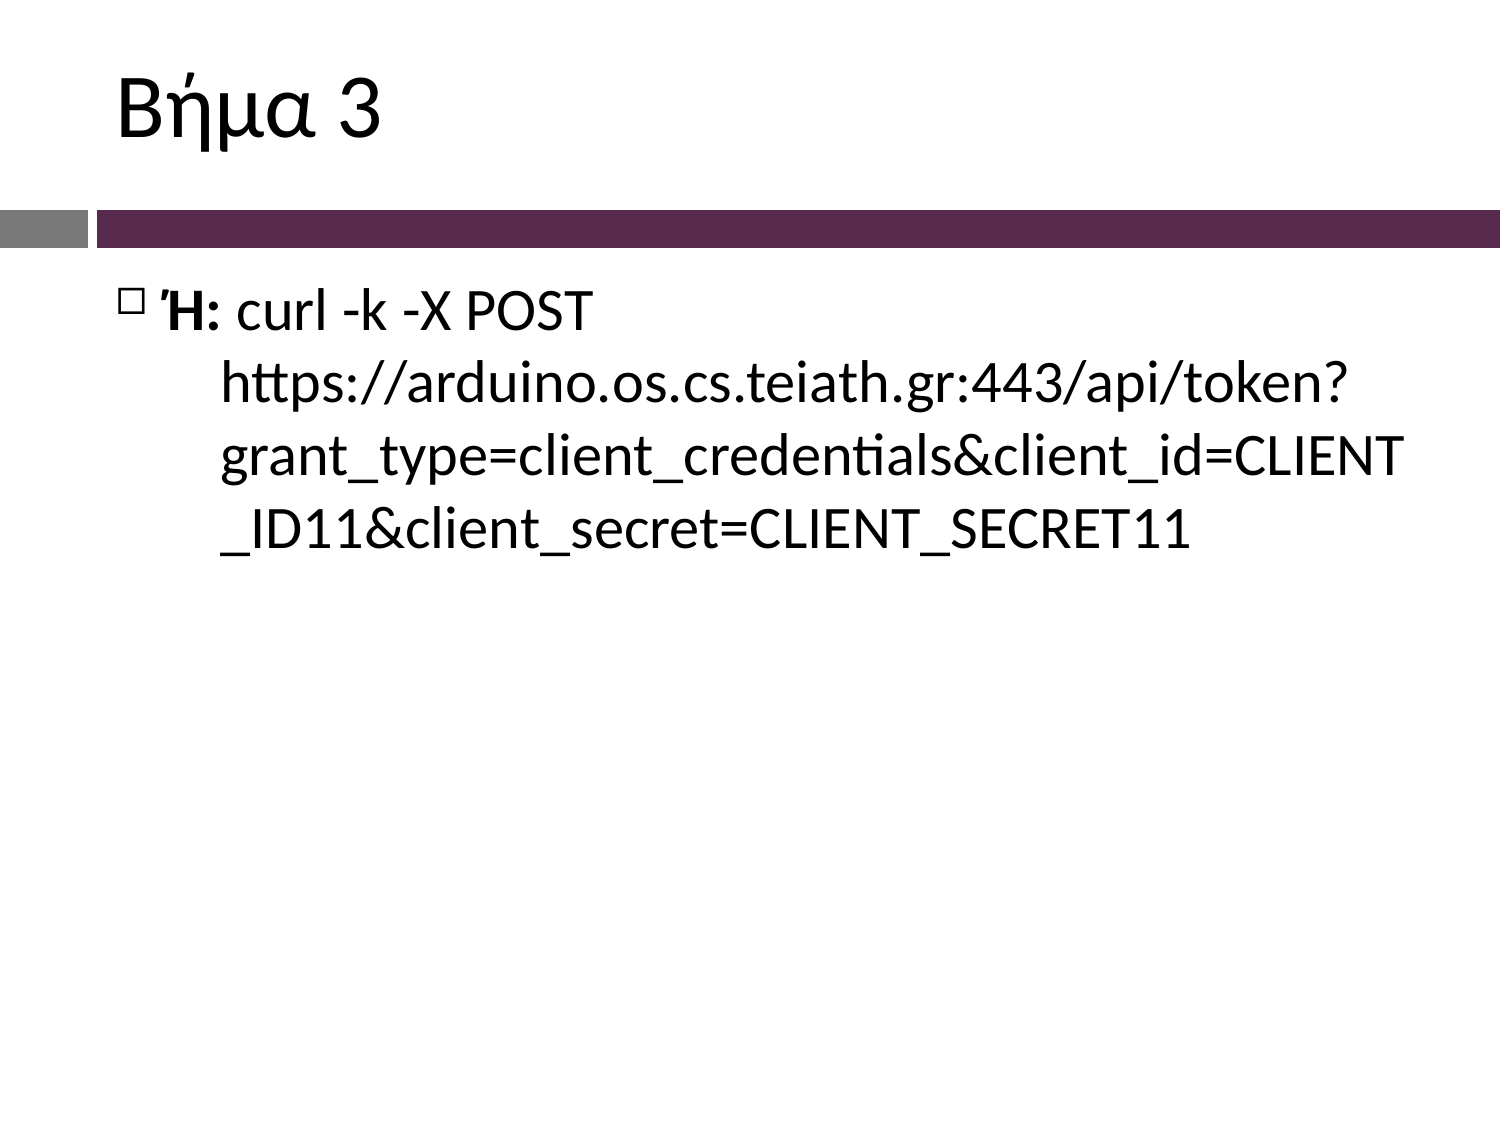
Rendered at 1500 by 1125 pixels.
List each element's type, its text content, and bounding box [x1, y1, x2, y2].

title Bήμα 3 [100, 19, 1438, 182]
list Ή: curl -k -X POST https://arduino.os.cs.teiath.gr:443/api/token?grant_type=client_credentials&client_id=CLIENT_ID11&client_secret=CLIENT_SECRET11 [100, 262, 1438, 1000]
